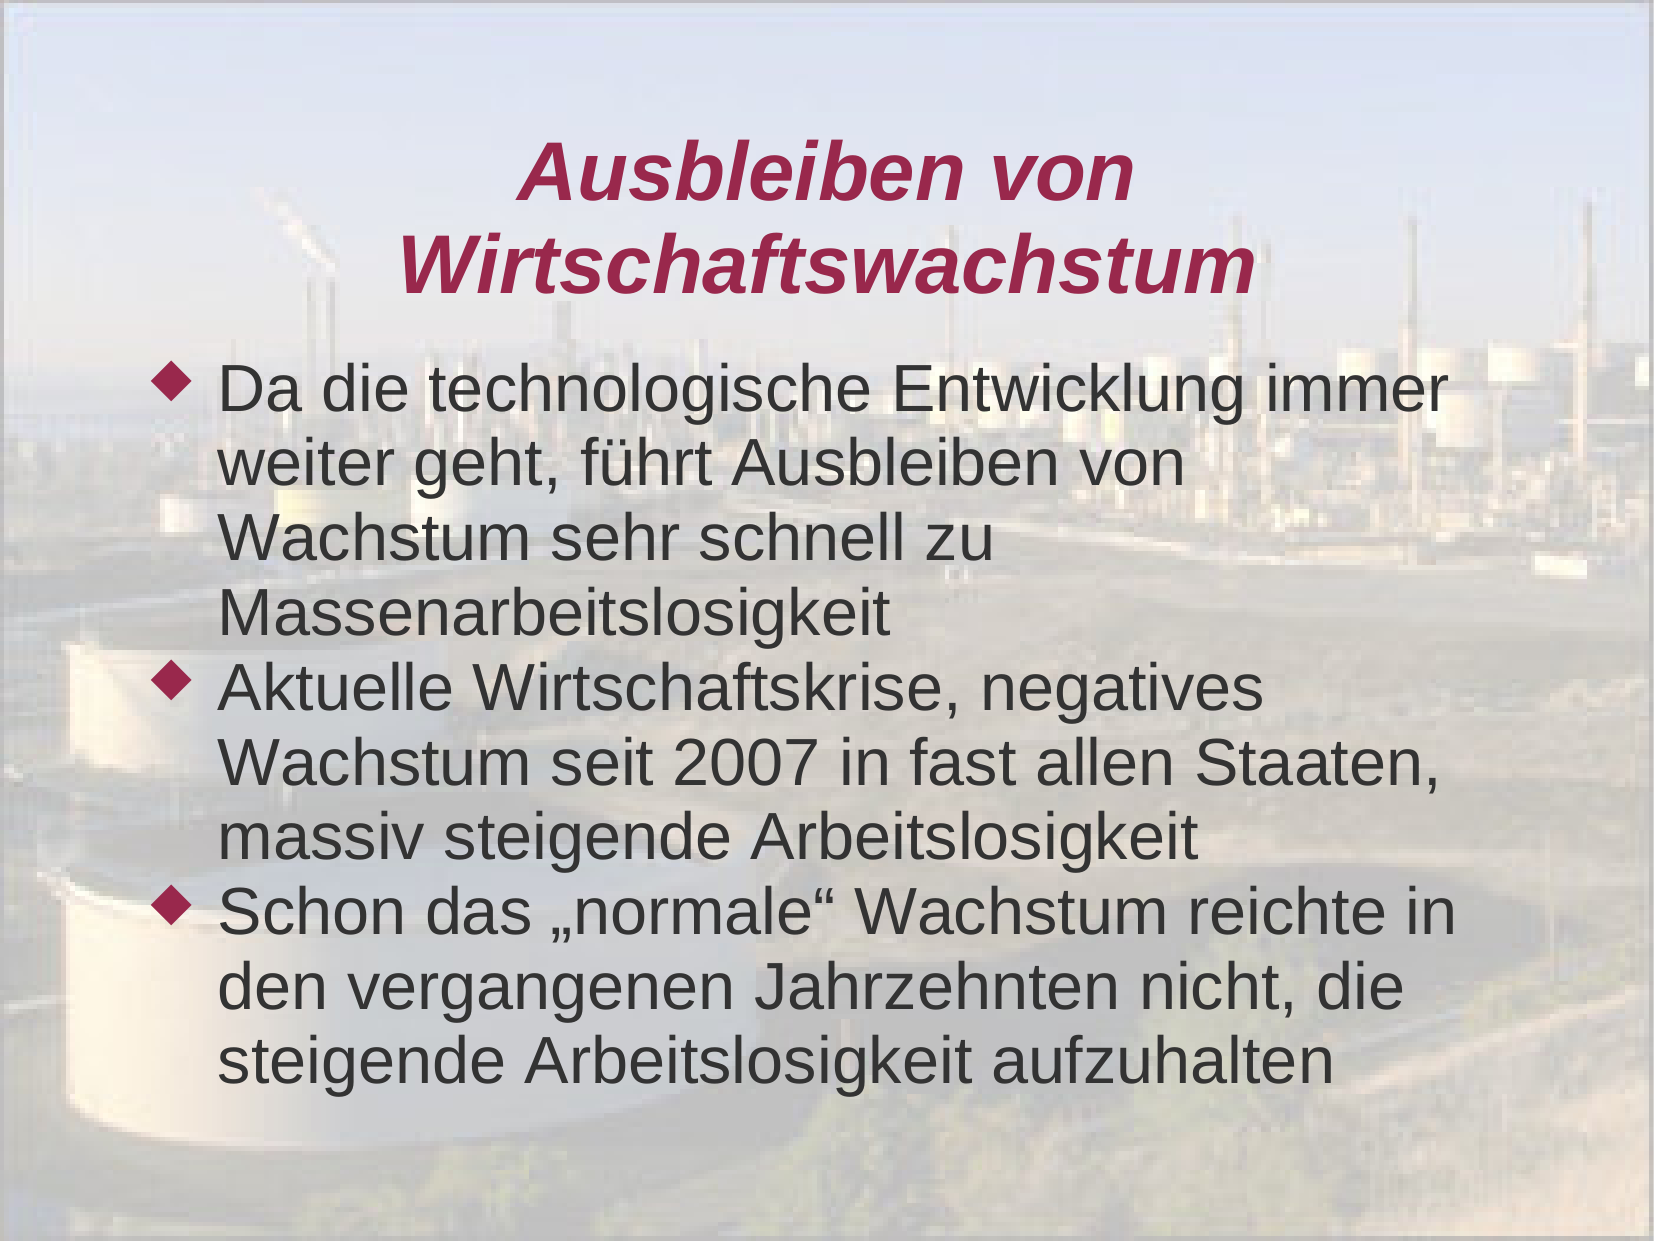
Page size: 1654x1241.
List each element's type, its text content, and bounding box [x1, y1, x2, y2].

picture [0, 0, 1654, 1241]
title Ausbleiben von Wirtschaftswachstum [121, 114, 1534, 322]
list Da die technologische Entwicklung immer weiter geht, führt Ausbleiben von Wachstum sehr schnell zu Massenarbeitslosigkeit Aktuelle Wirtschaftskrise, negatives Wachstum seit 2007 in fast allen Staaten, massiv steigende Arbeitslosigkeit Schon das „normale“ Wachstum reichte in den vergangenen Jahrzehnten nicht, die steigende Arbeitslosigkeit aufzuhalten [134, 350, 1516, 1170]
